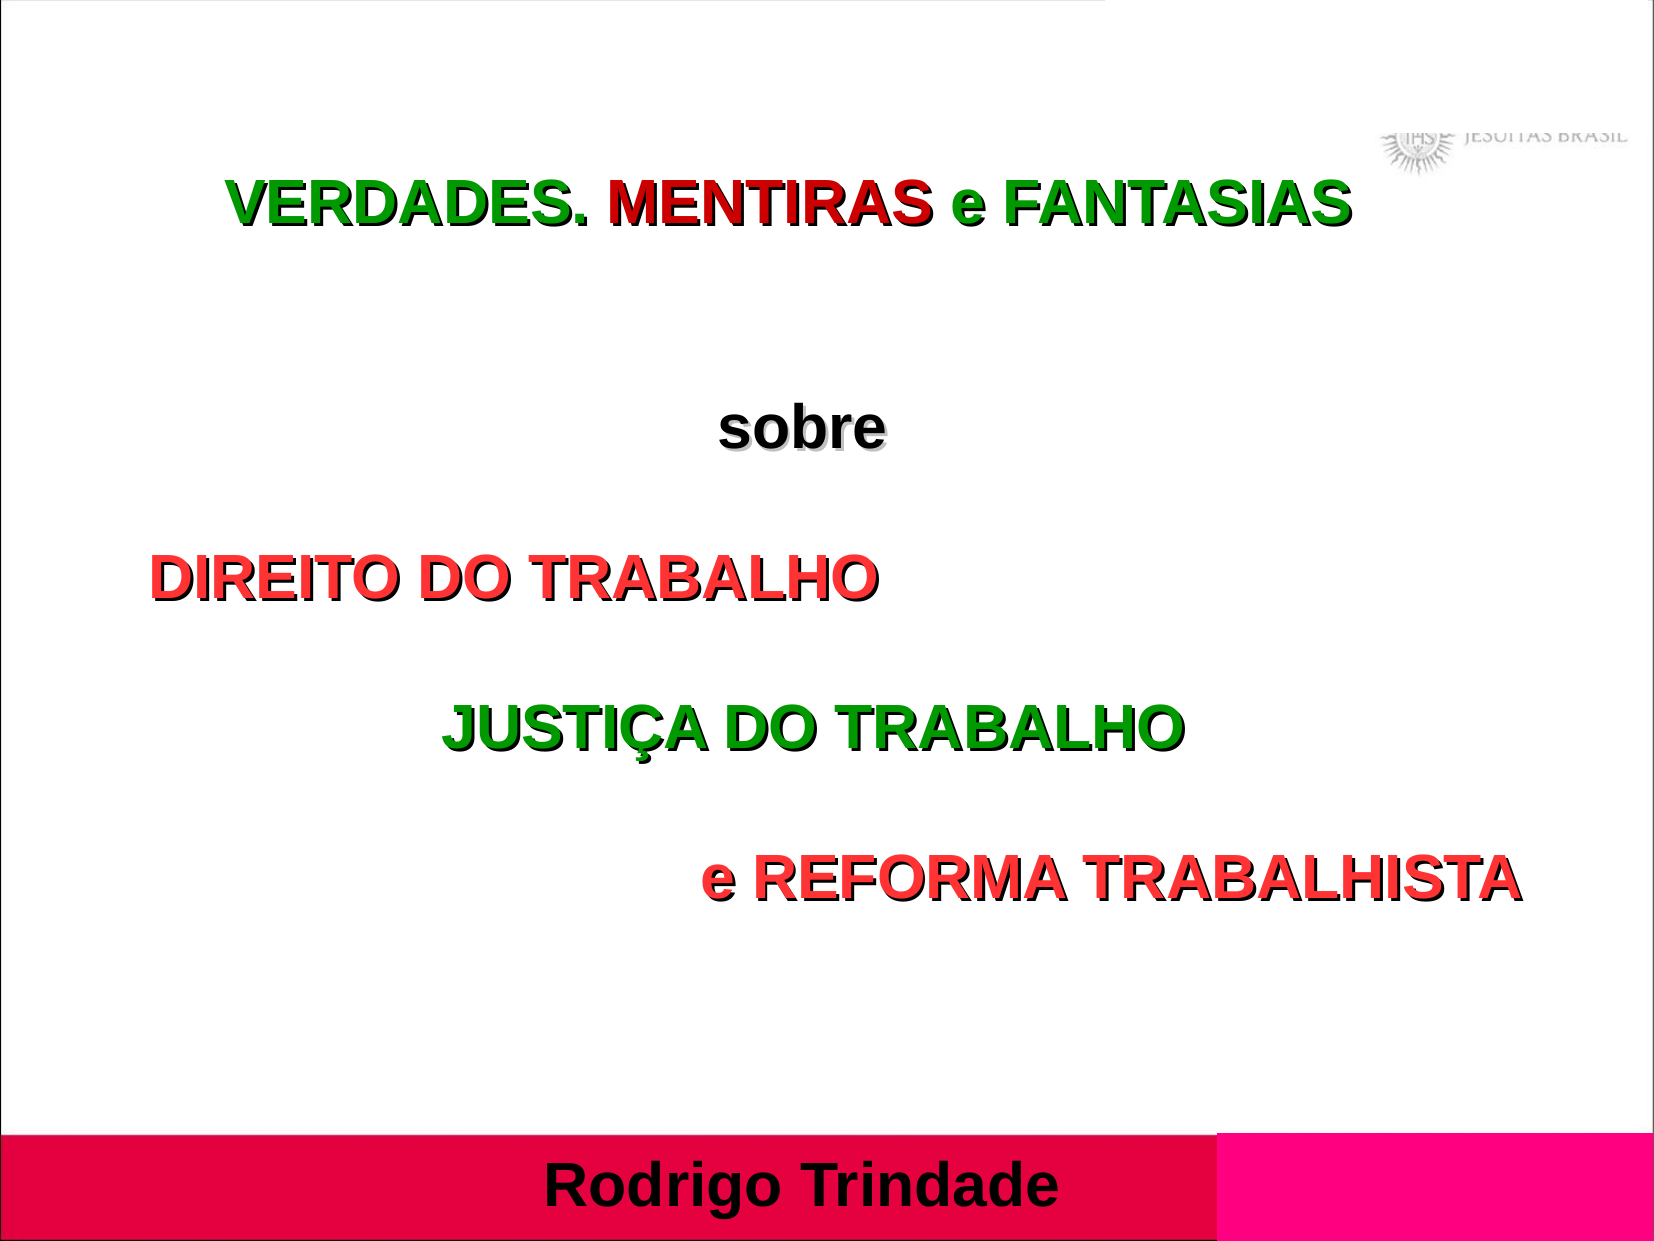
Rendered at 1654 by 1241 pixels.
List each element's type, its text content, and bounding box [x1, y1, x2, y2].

picture [0, 0, 1654, 1241]
text_box VERDADES. MENTIRAS e FANTASIAS sobre DIREITO DO TRABALHO JUSTIÇA DO TRABALHO e REFORMA TRABALHISTA [47, 153, 1618, 964]
text_box Rodrigo Trindade [356, 1139, 1229, 1226]
